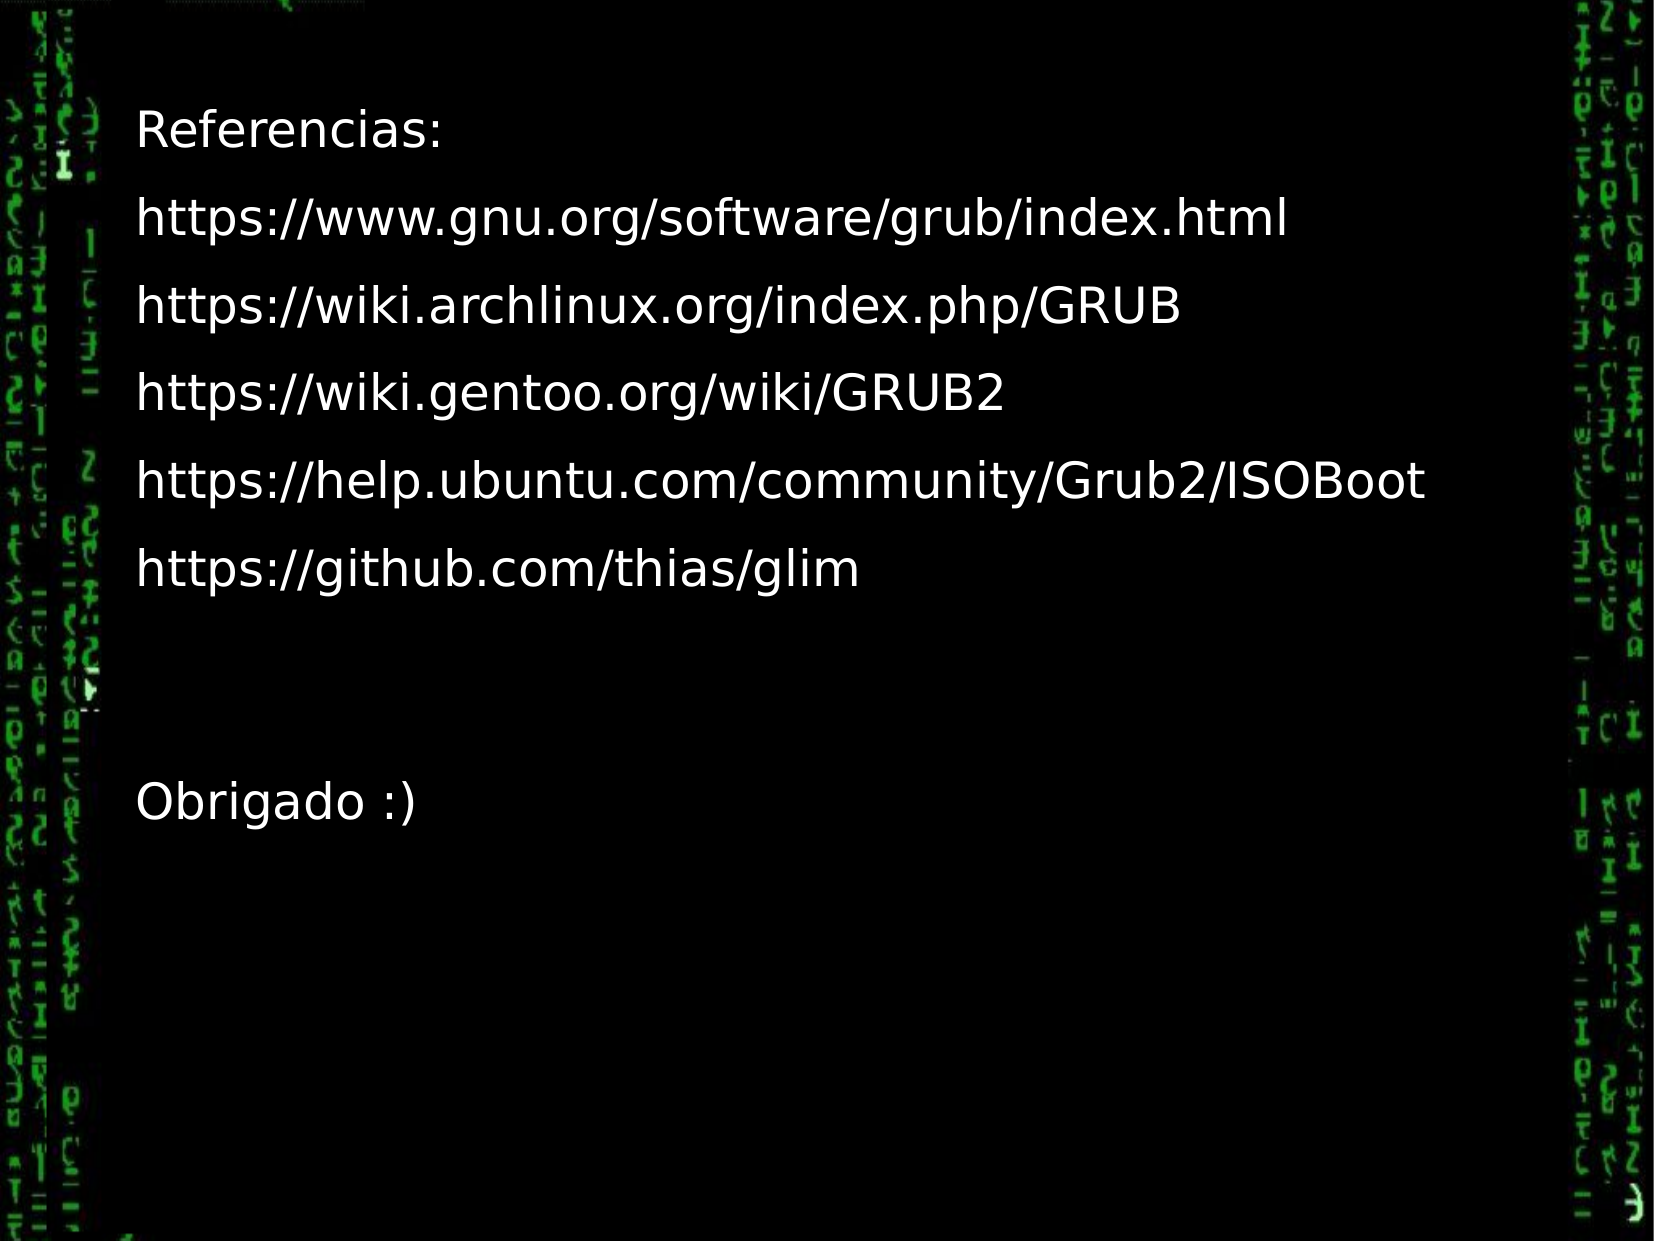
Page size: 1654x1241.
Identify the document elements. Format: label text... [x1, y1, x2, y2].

list Referencias: https://www.gnu.org/software/grub/index.html https://wiki.archlinux.org/index.php/GRUB https://wiki.gentoo.org/wiki/GRUB2 https://help.ubuntu.com/community/Grub2/ISOBoot https://github.com/thias/glim Obrigado :) [64, 101, 1554, 1096]
picture [0, 0, 1654, 1241]
